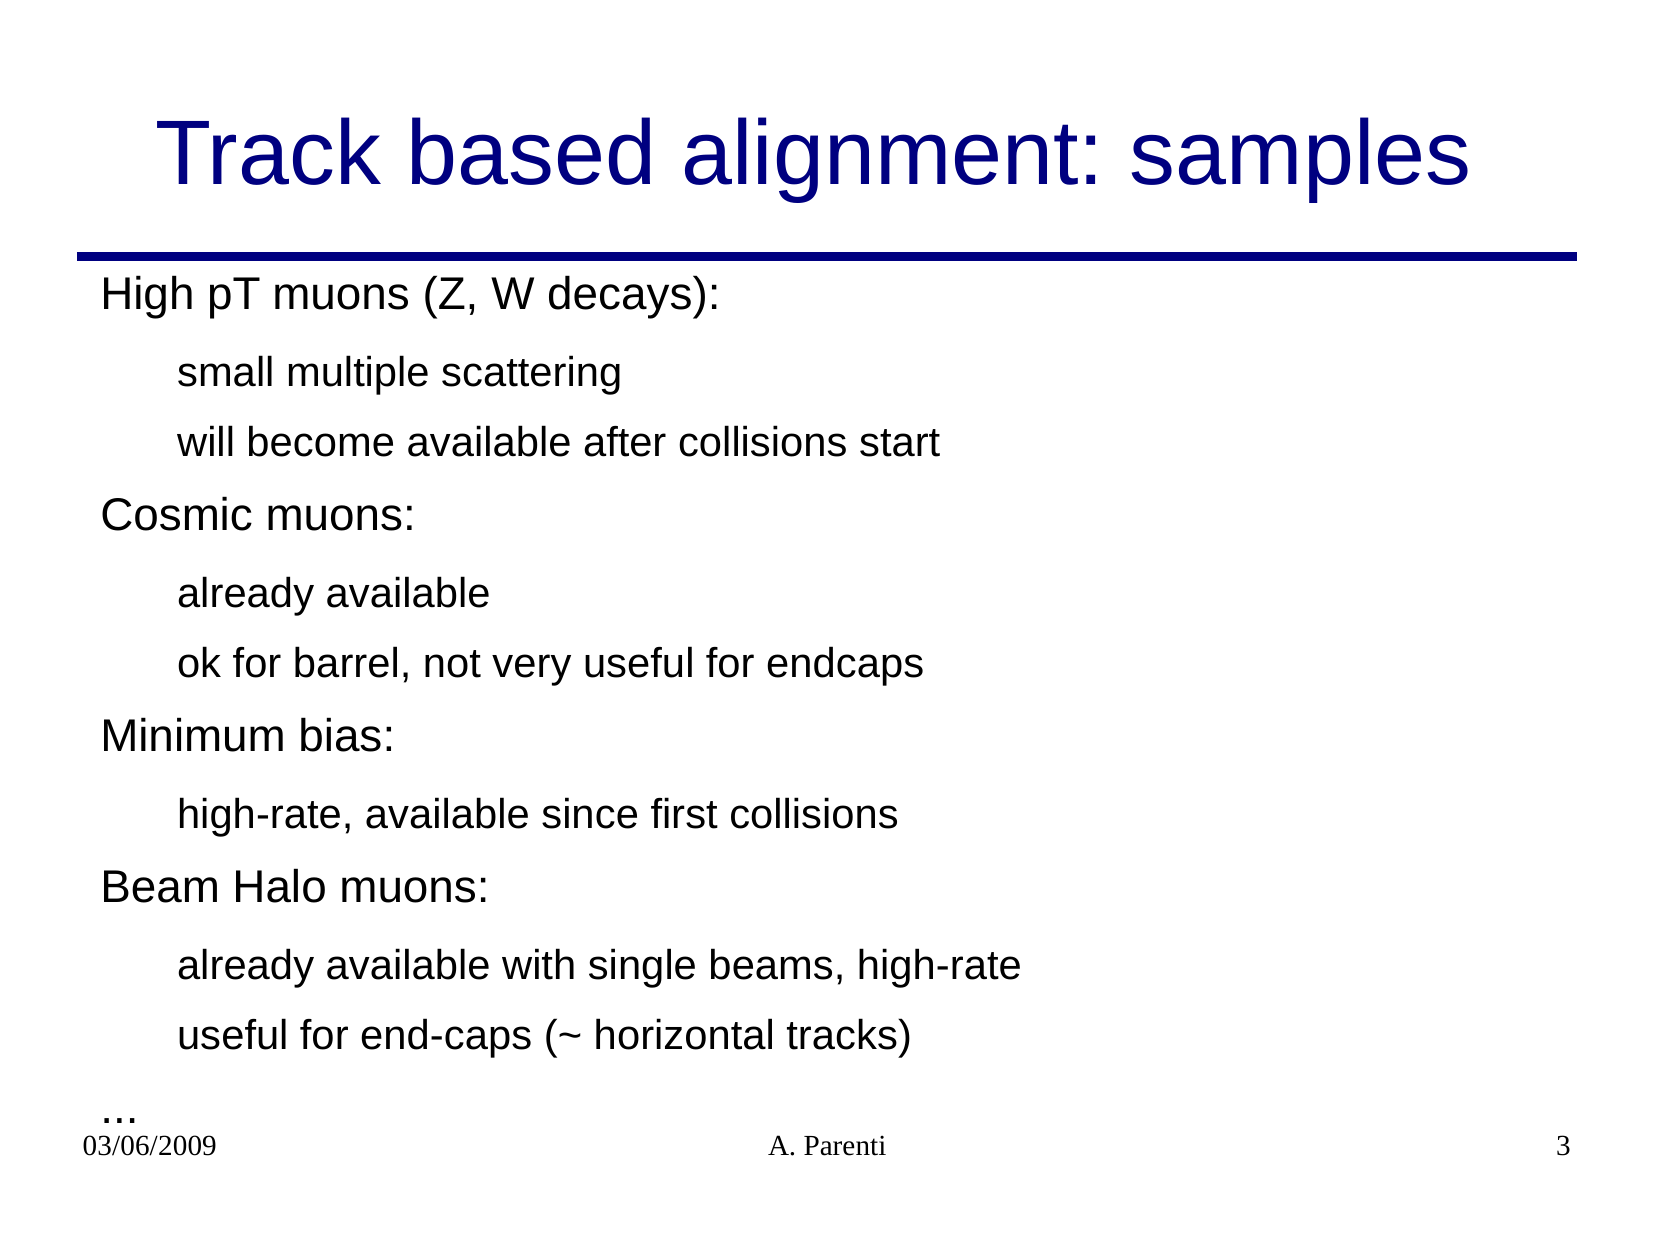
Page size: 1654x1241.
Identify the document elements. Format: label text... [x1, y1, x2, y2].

title Track based alignment: samples [82, 56, 1571, 250]
list High pT muons (Z, W decays): small multiple scattering will become available after collisions start Cosmic muons: already available ok for barrel, not very useful for endcaps Minimum bias: high-rate, available since first collisions Beam Halo muons: already available with single beams, high-rate useful for end-caps (~ horizontal tracks) ... [82, 268, 1571, 1134]
